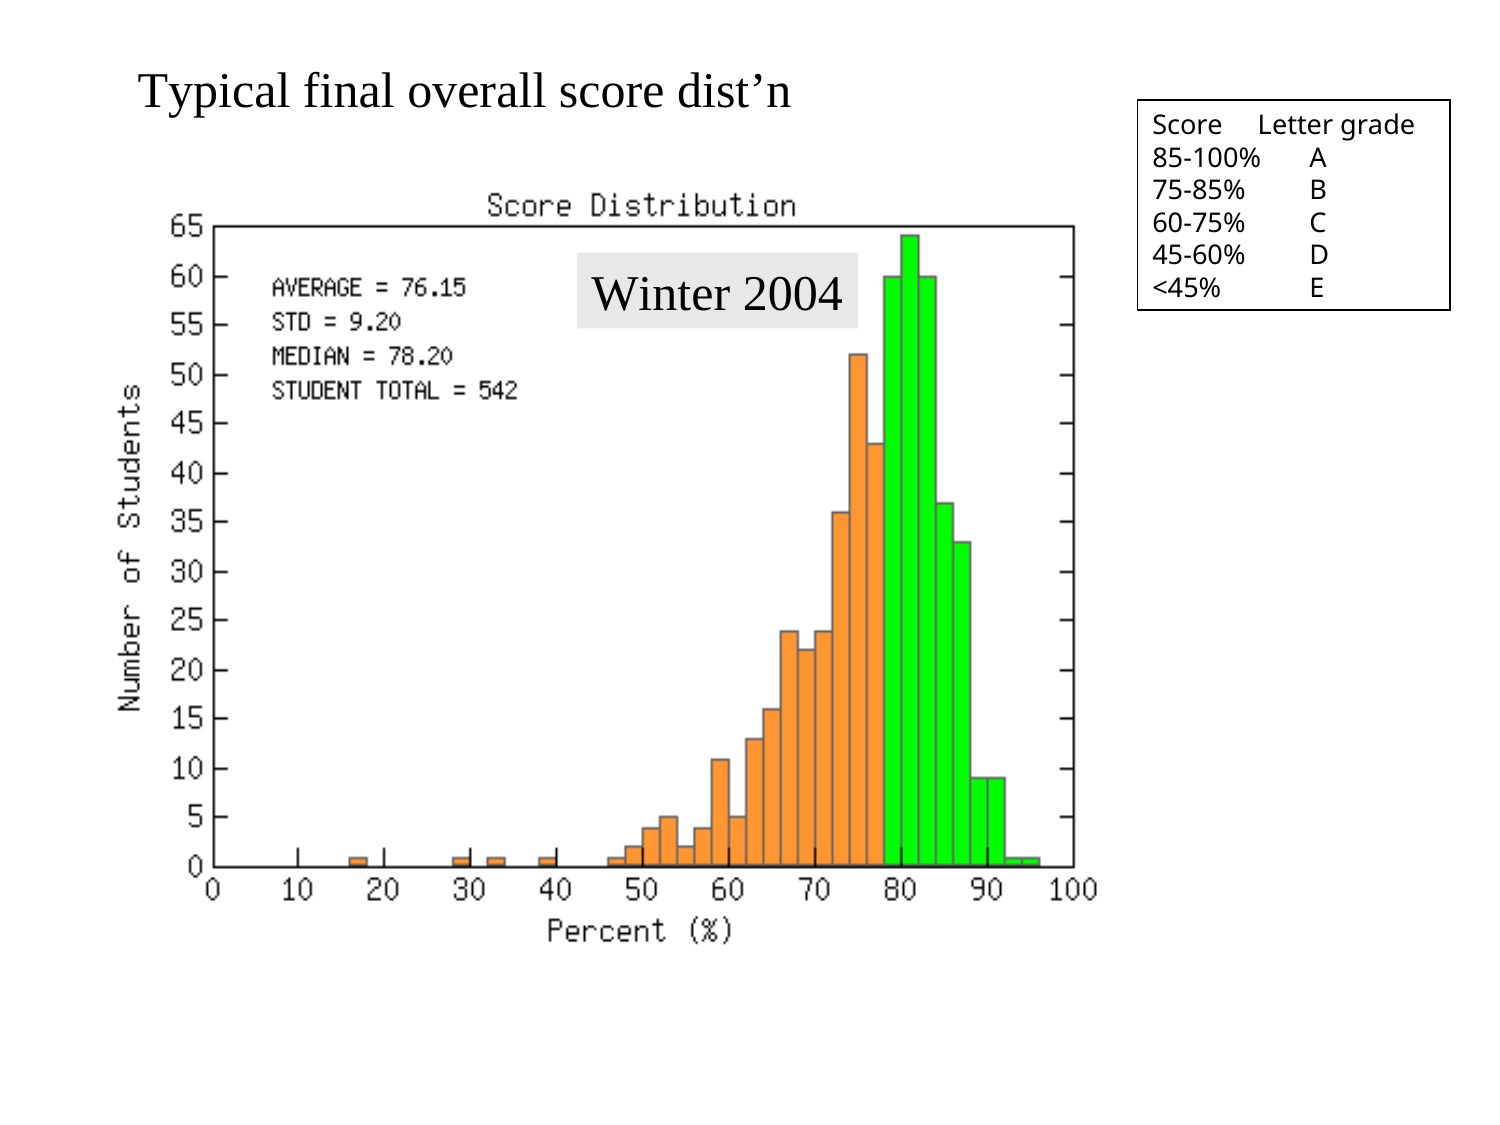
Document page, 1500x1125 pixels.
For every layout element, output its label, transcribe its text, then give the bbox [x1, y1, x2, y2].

text_box Winter 2004 [576, 252, 859, 329]
text_box Typical final overall score dist’n [123, 49, 807, 126]
text_box Score Letter grade 85-100% A 75-85% B 60-75% C 45-60% D <45% E [1137, 99, 1450, 311]
picture [112, 187, 1125, 988]
